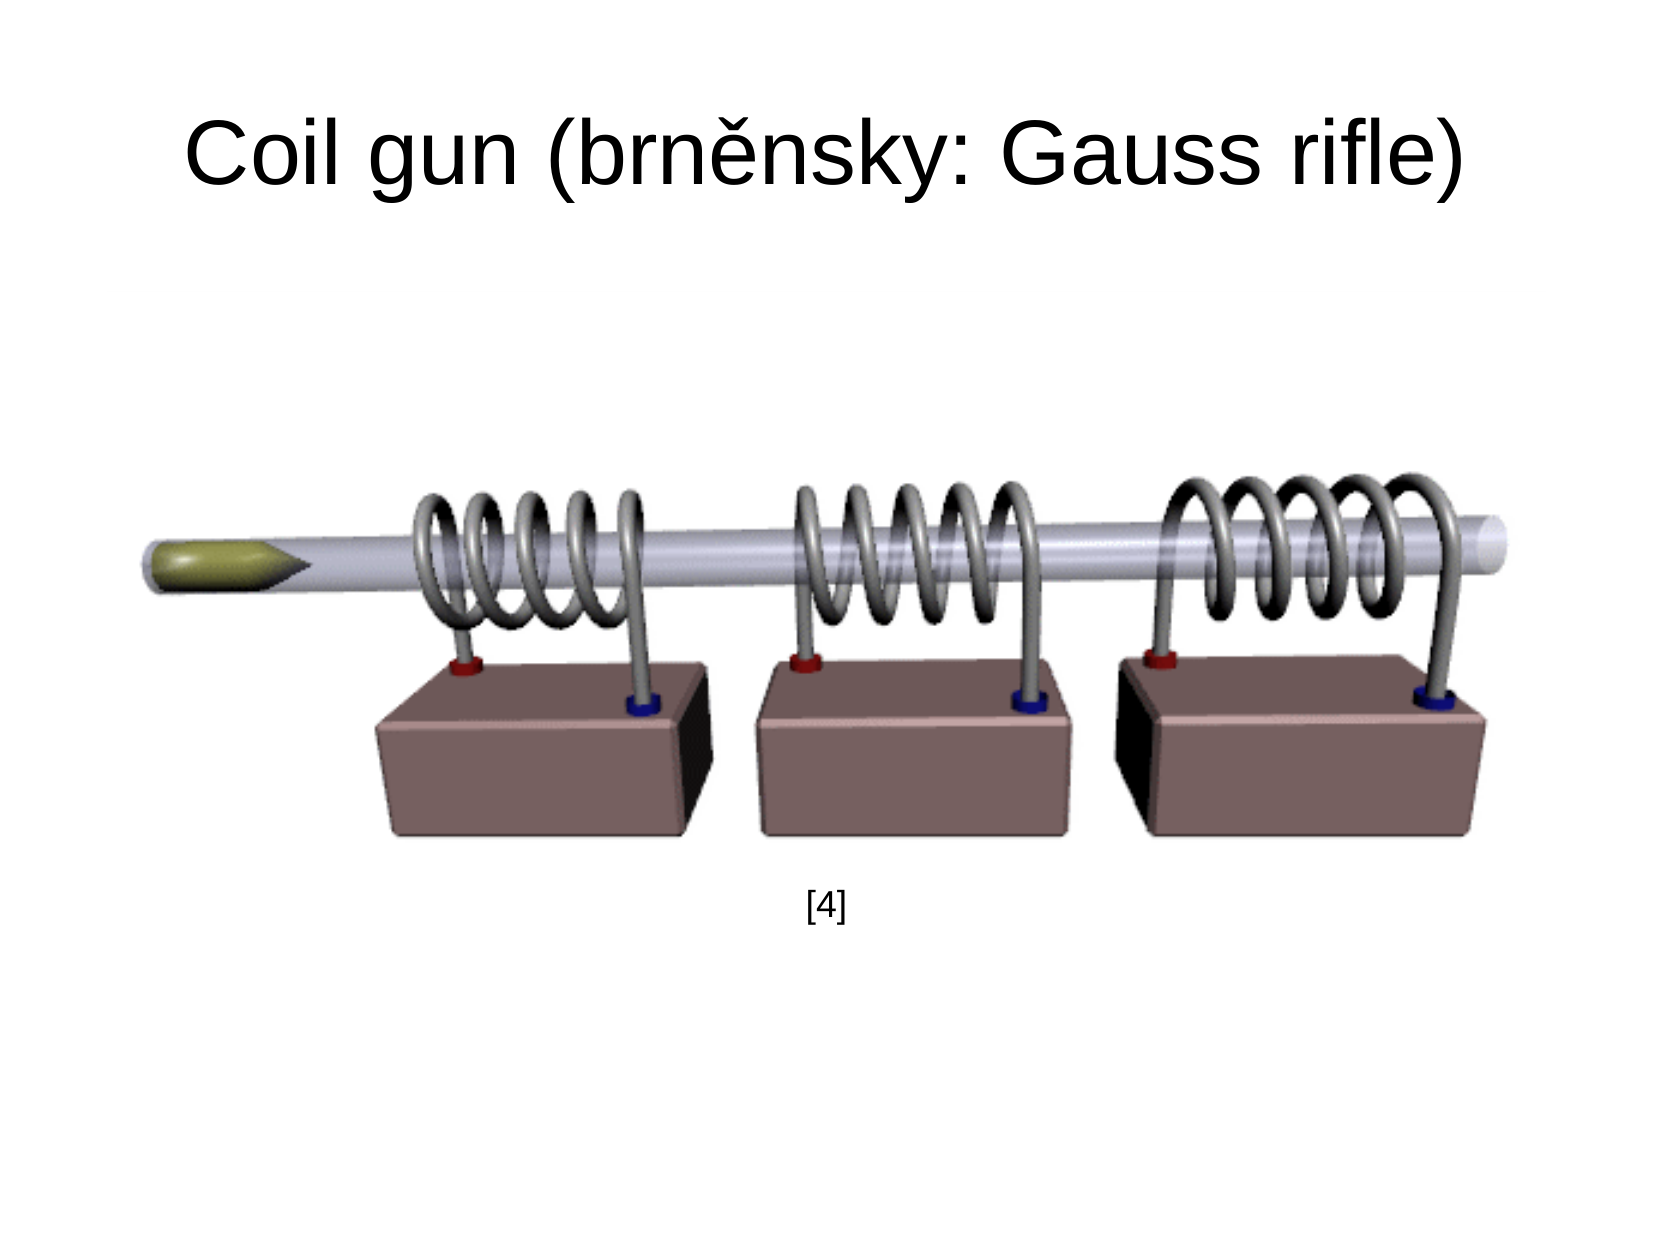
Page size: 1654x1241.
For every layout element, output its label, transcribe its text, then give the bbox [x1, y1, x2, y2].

title Coil gun (brněnsky: Gauss rifle) [82, 49, 1571, 257]
picture [107, 290, 1546, 1010]
text_box [4] [790, 876, 863, 934]
